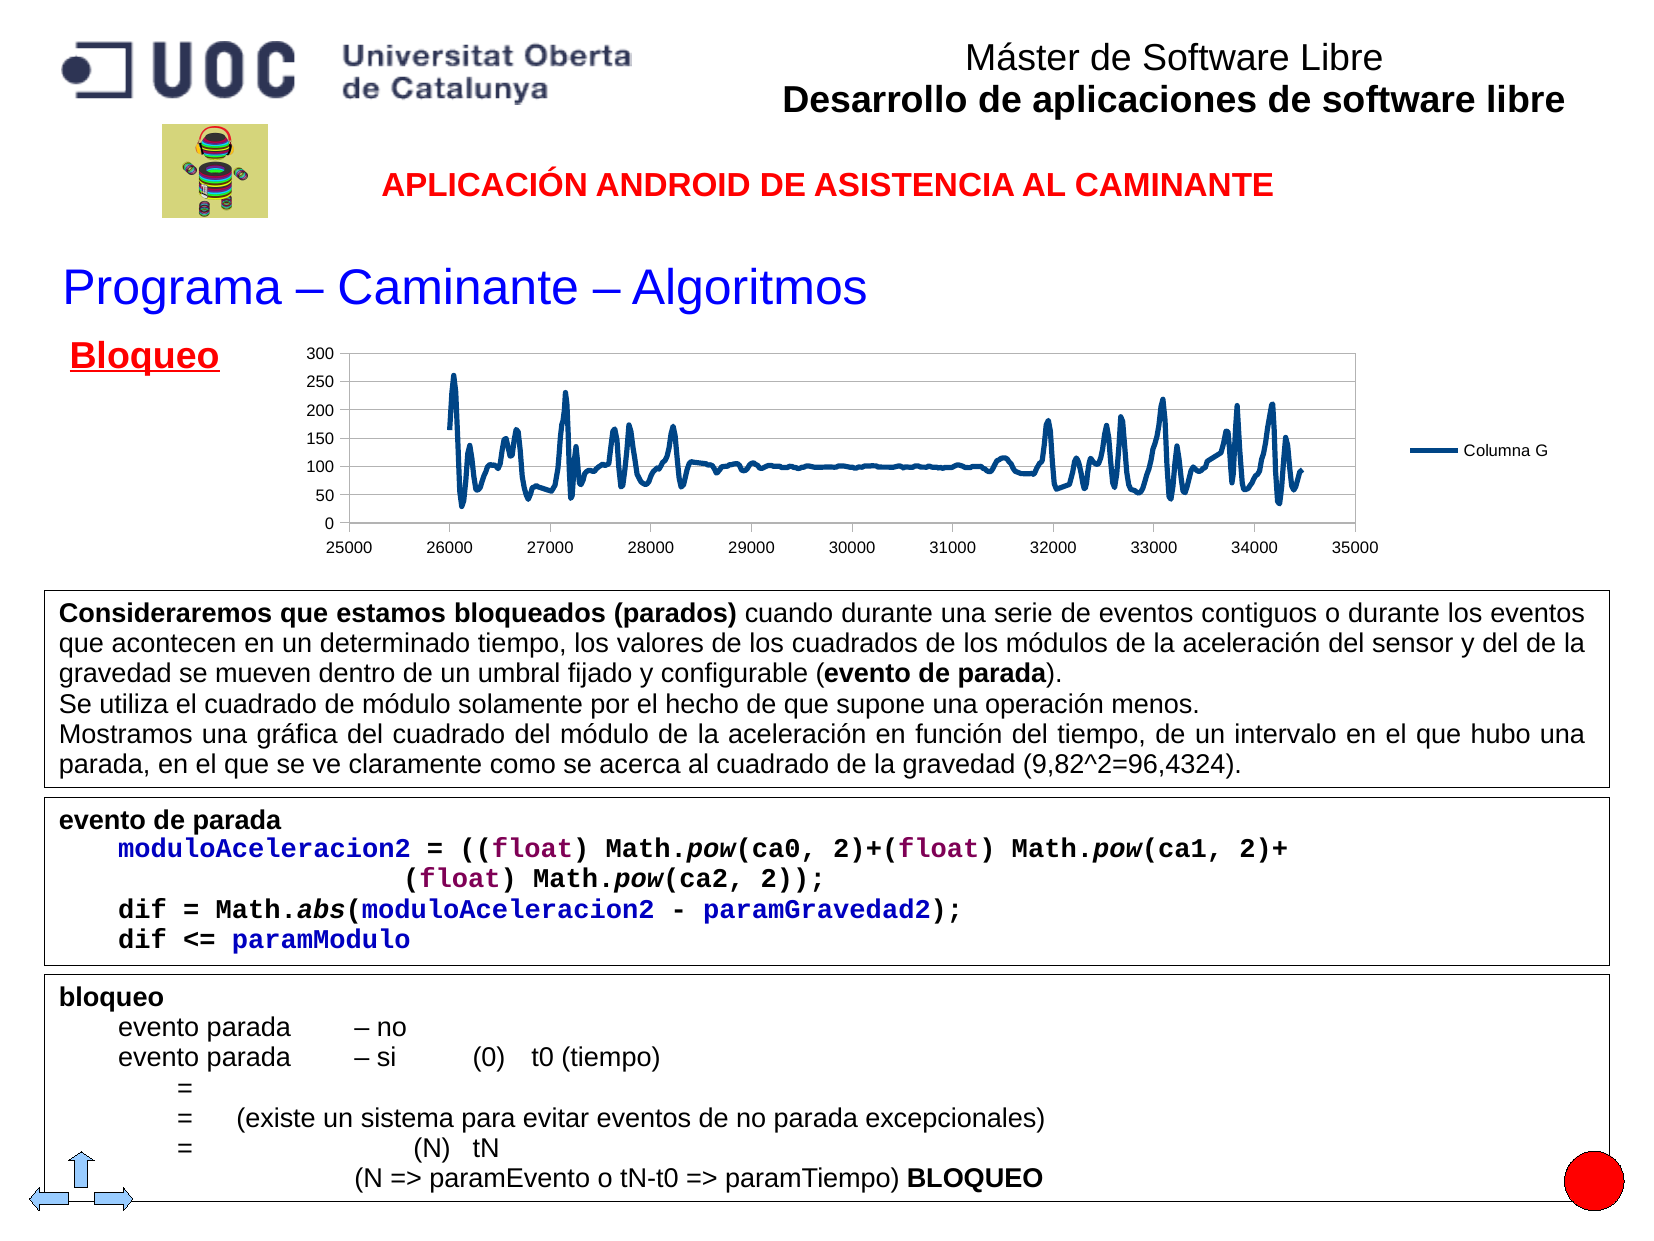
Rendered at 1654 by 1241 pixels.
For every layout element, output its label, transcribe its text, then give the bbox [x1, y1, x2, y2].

text_box [29, 1187, 69, 1211]
picture [61, 41, 632, 105]
list Programa – Caminante – Algoritmos [62, 249, 1300, 325]
text_box [68, 1151, 95, 1188]
text_box Máster de Software Libre Desarrollo de aplicaciones de software libre [754, 29, 1595, 130]
text_box evento de parada moduloAceleracion2 = ((float) Math.pow(ca0, 2)+(float) Math.pow(ca1, 2)+ (float) Math.pow(ca2, 2)); dif = Math.abs(moduloAceleracion2 - paramGravedad2); dif <= paramModulo [44, 797, 1610, 966]
text_box bloqueo evento parada – no evento parada – si (0) t0 (tiempo) = = (existe un sistema para evitar eventos de no parada excepcionales) = (N) tN (N => paramEvento o tN-t0 => paramTiempo) BLOQUEO [44, 974, 1610, 1202]
text_box Consideraremos que estamos bloqueados (parados) cuando durante una serie de eventos contiguos o durante los eventos que acontecen en un determinado tiempo, los valores de los cuadrados de los módulos de la aceleración del sensor y del de la gravedad se mueven dentro de un umbral fijado y configurable (evento de parada). Se utiliza el cuadrado de módulo solamente por el hecho de que supone una operación menos. Mostramos una gráfica del cuadrado del módulo de la aceleración en función del tiempo, de un intervalo en el que hubo una parada, en el que se ve claramente como se acerca al cuadrado de la gravedad (9,82^2=96,4324). [44, 590, 1610, 788]
text_box Bloqueo [54, 326, 235, 386]
text_box [1564, 1151, 1625, 1211]
text_box APLICACIÓN ANDROID DE ASISTENCIA AL CAMINANTE [105, 149, 1552, 222]
chart [280, 339, 1568, 562]
picture [162, 124, 268, 218]
text_box [94, 1187, 133, 1211]
